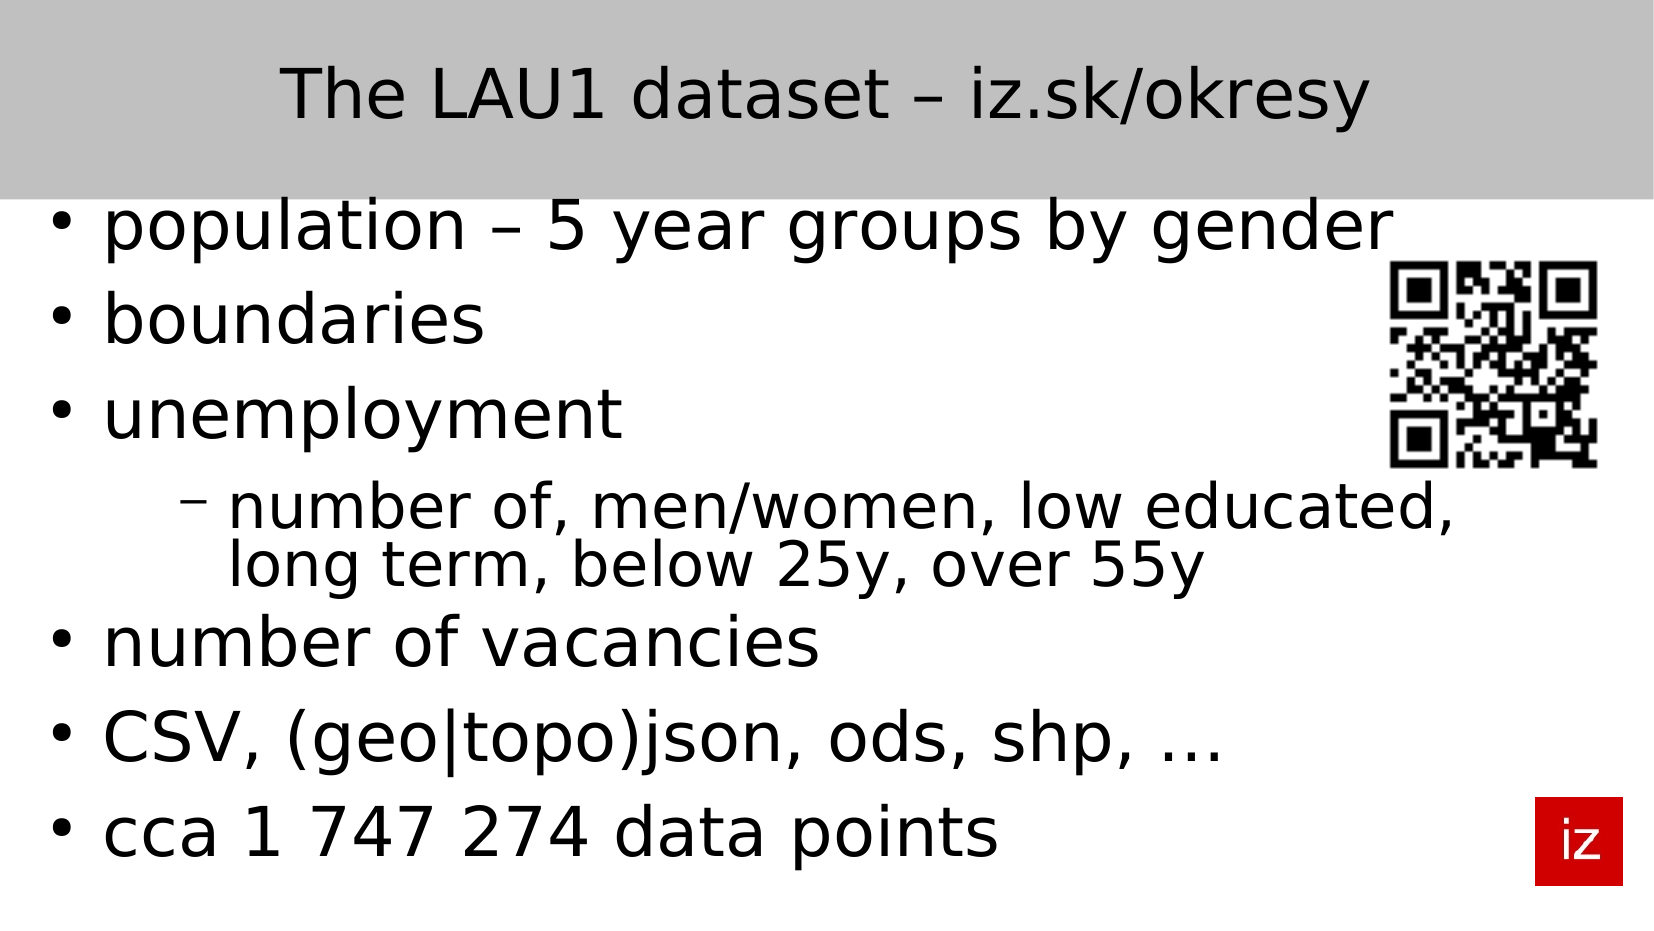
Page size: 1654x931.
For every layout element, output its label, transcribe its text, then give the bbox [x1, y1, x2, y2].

picture [1536, 229, 1631, 502]
picture [1536, 797, 1623, 886]
list population – 5 year groups by gender boundaries unemployment number of, men/women, low educated, long term, below 25y, over 55y number of vacancies CSV, (geo|topo)json, ods, shp, … cca 1 747 274 data points [32, 198, 1536, 931]
title The LAU1 dataset – iz.sk/okresy [88, 22, 1565, 178]
